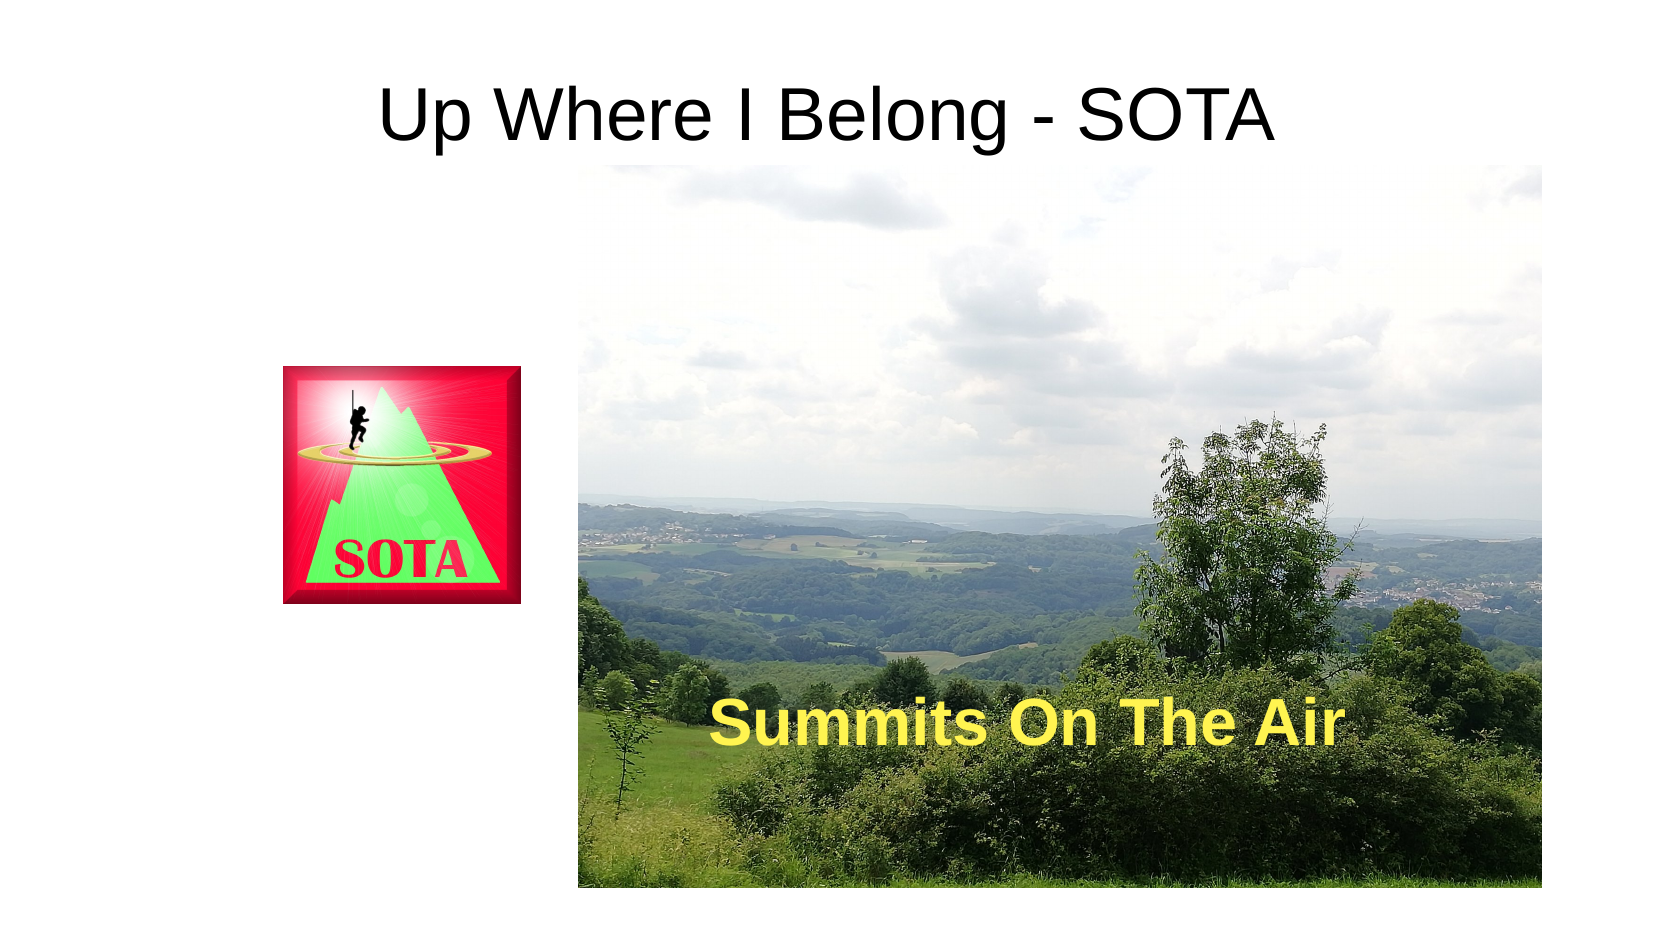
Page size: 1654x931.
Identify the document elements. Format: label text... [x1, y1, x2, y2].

picture [283, 366, 521, 604]
picture [578, 193, 1542, 452]
title Up Where I Belong - SOTA [82, 37, 1571, 193]
subtitle Summits On The Air [283, 452, 1654, 931]
